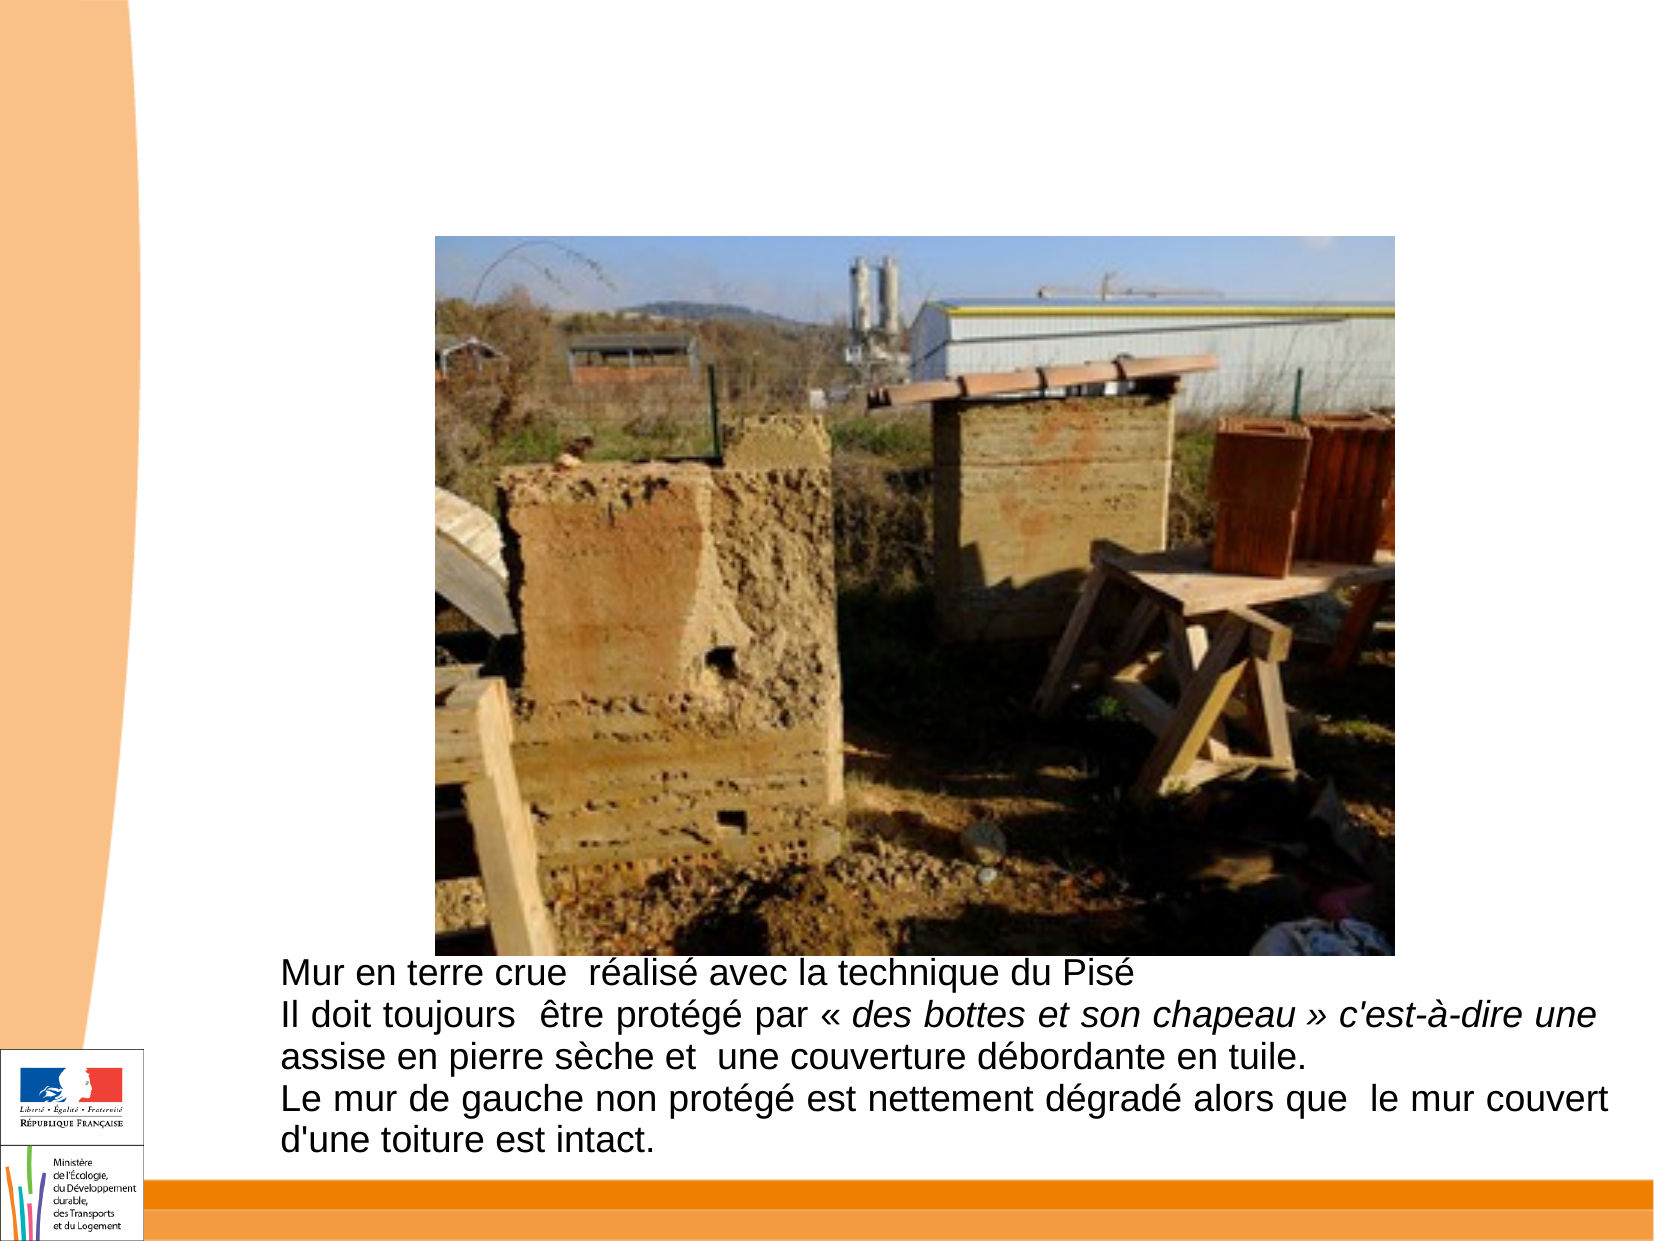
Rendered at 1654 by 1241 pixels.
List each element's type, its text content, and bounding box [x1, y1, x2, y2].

text_box Mur en terre crue réalisé avec la technique du Pisé Il doit toujours être protégé par « des bottes et son chapeau » c'est-à-dire une assise en pierre sèche et une couverture débordante en tuile. Le mur de gauche non protégé est nettement dégradé alors que le mur couvert d'une toiture est intact. [265, 944, 1625, 1169]
picture [0, 0, 1654, 1241]
